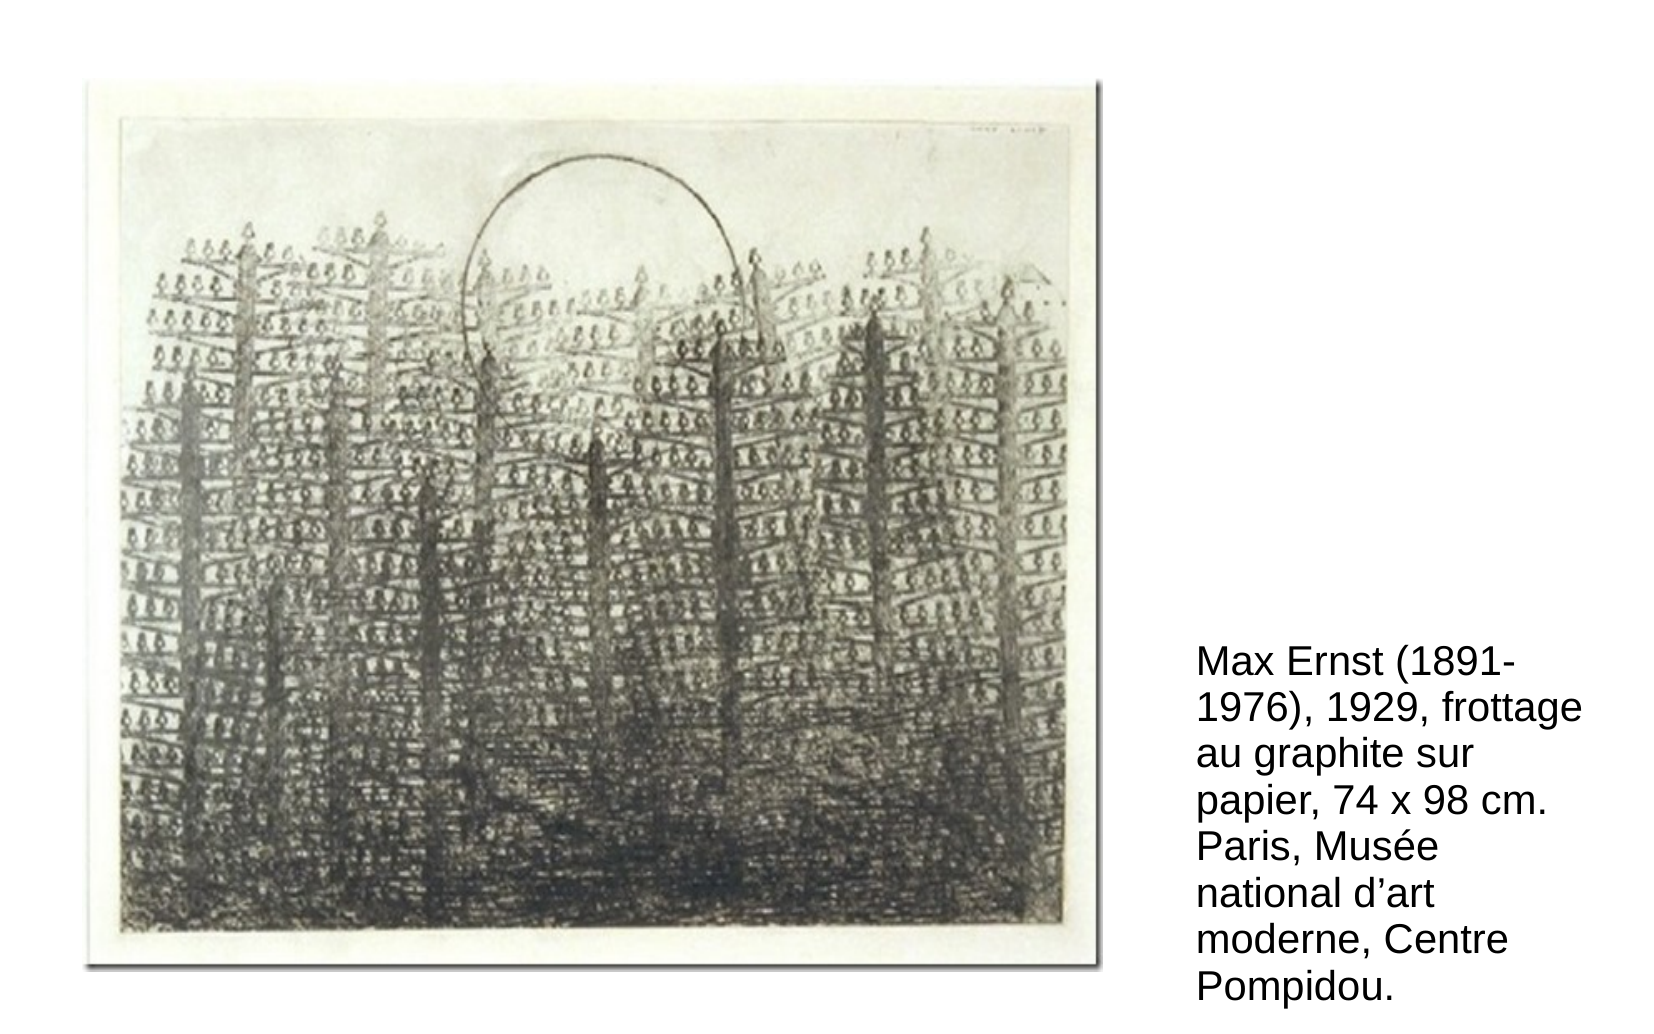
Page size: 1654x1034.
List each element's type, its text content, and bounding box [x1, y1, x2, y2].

picture [82, 78, 1103, 972]
text_box Max Ernst (1891-1976), 1929, frottage au graphite sur papier, 74 x 98 cm. Paris, Musée national d’art moderne, Centre Pompidou. [1181, 629, 1611, 1017]
